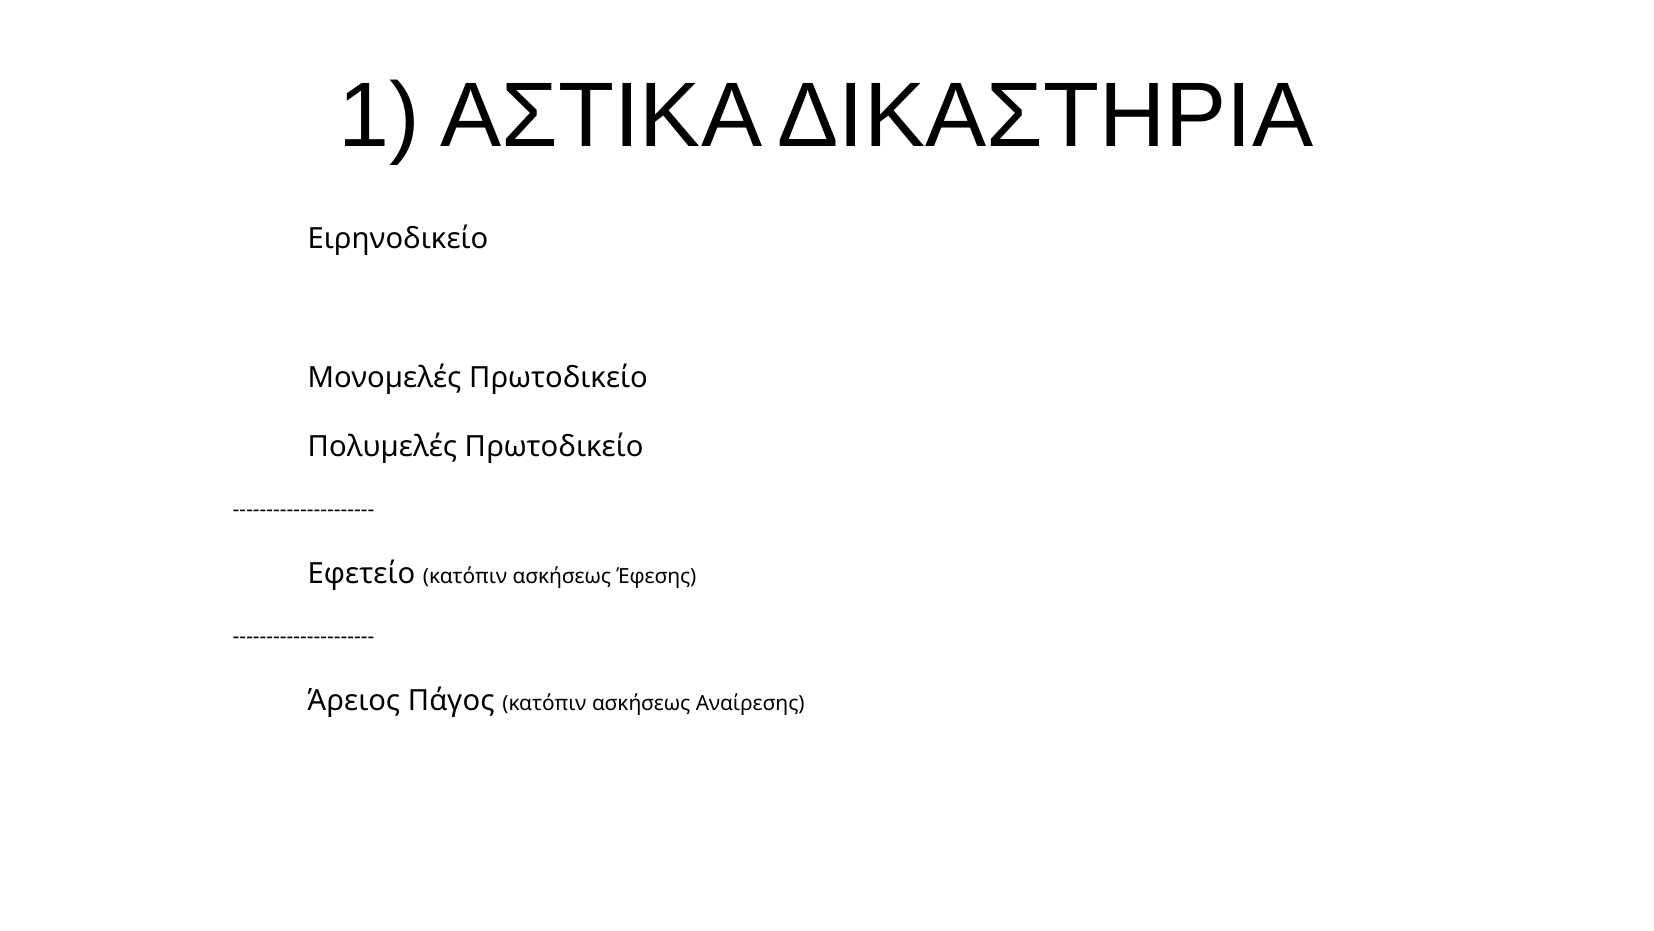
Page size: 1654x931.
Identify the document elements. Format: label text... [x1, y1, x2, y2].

title 1) ΑΣΤΙΚΑ ΔΙΚΑΣΤΗΡΙΑ [82, 37, 1571, 193]
list Ειρηνοδικείο Μονομελές Πρωτοδικείο Πολυμελές Πρωτοδικείο --------------------- Εφετείο (κατόπιν ασκήσεως Έφεσης) --------------------- Άρειος Πάγος (κατόπιν ασκήσεως Αναίρεσης) [82, 217, 1571, 758]
